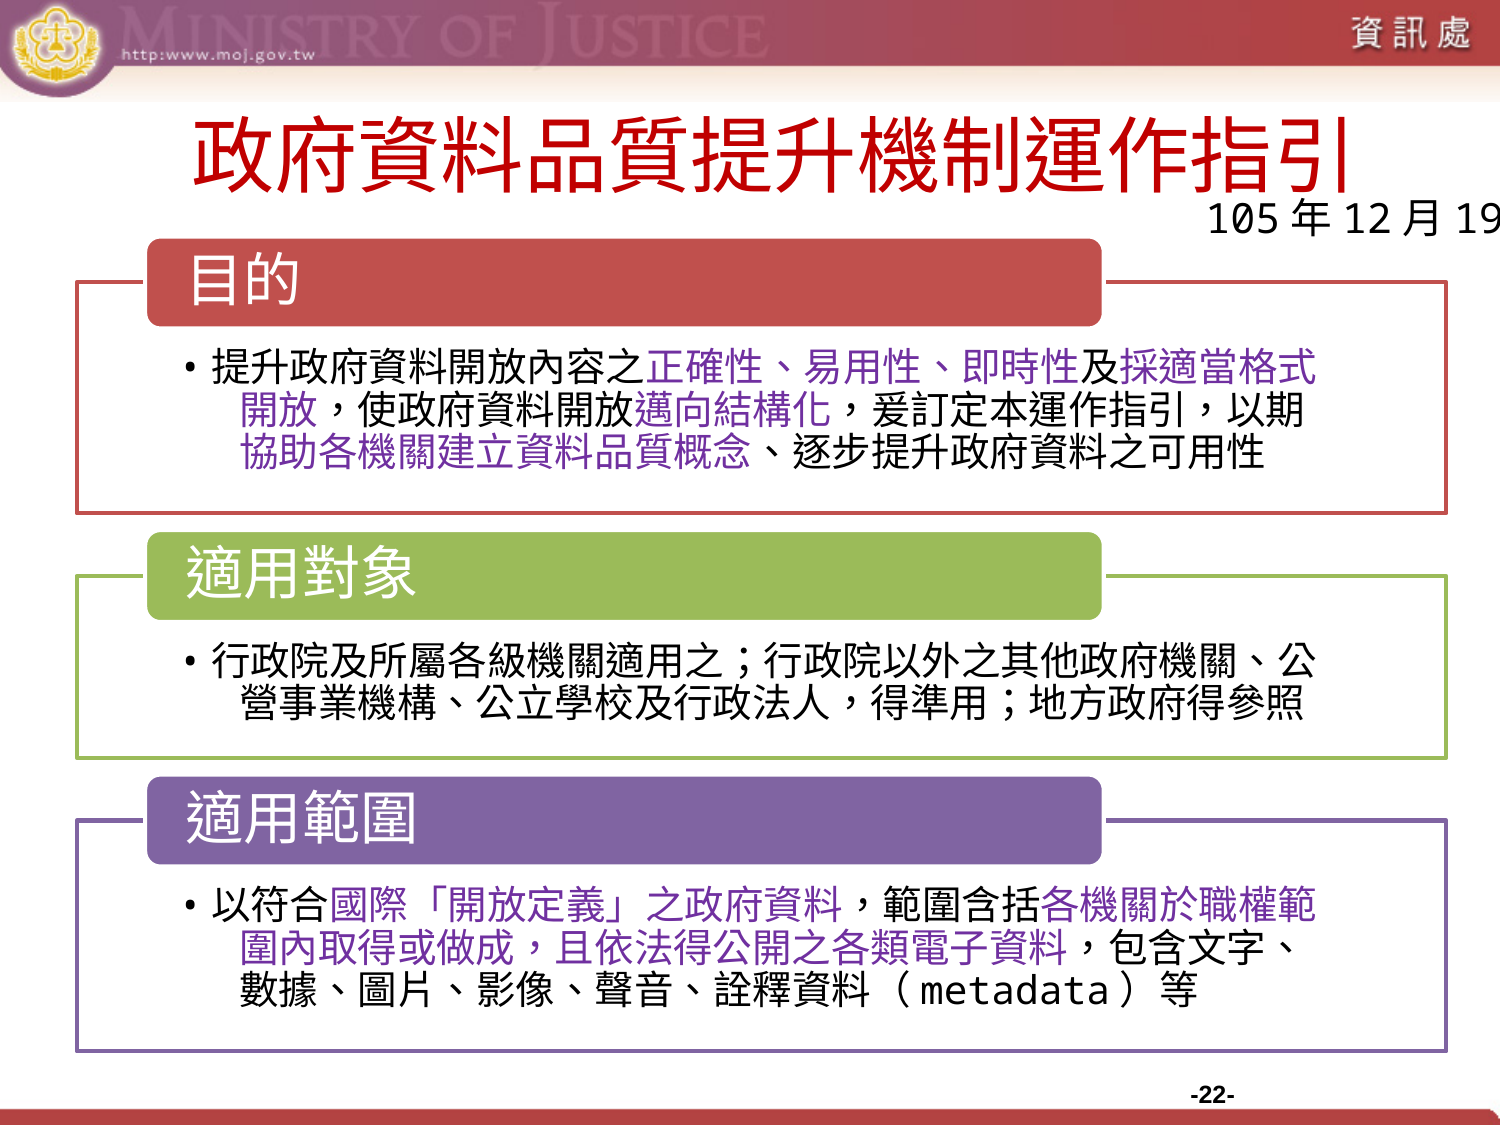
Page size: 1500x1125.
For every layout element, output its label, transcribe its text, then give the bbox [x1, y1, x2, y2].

title 政府資料品質提升機制運作指引 [136, 78, 1412, 229]
text_box -22- [1175, 1070, 1488, 1109]
text_box 以符合國際「開放定義」之政府資料，範圍含括各機關於職權範圍內取得或做成，且依法得公開之各類電子資料，包含文字、數據、圖片、影像、聲音、詮釋資料（metadata）等 [76, 820, 1447, 1052]
text_box 105年12月19日 [1190, 184, 1495, 251]
text_box 行政院及所屬各級機關適用之；行政院以外之其他政府機關、公營事業機構、公立學校及行政法人，得準用；地方政府得參照 [76, 576, 1447, 758]
text_box 提升政府資料開放內容之正確性、易用性、即時性及採適當格式開放，使政府資料開放邁向結構化，爰訂定本運作指引，以期協助各機關建立資料品質概念、逐步提升政府資料之可用性 [76, 282, 1447, 514]
text_box 目的 [145, 236, 1104, 329]
text_box 適用對象 [145, 530, 1104, 623]
text_box 適用範圍 [145, 774, 1104, 867]
